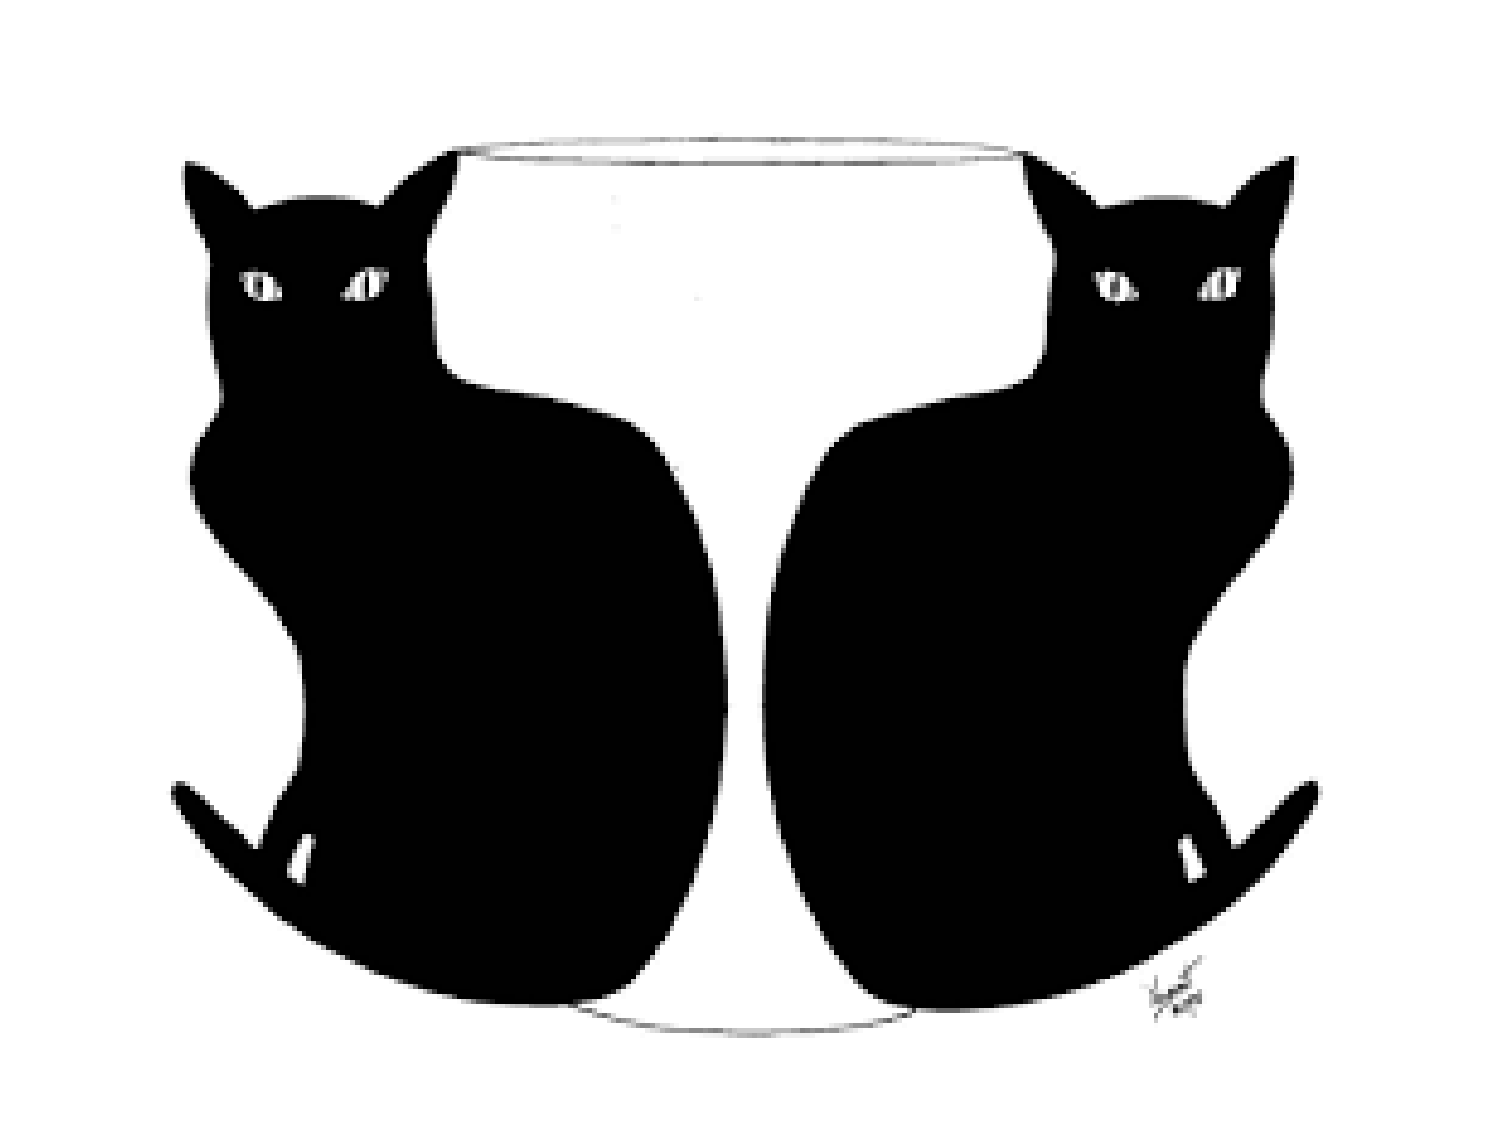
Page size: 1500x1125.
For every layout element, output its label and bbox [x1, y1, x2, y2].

picture [123, 113, 1401, 1038]
